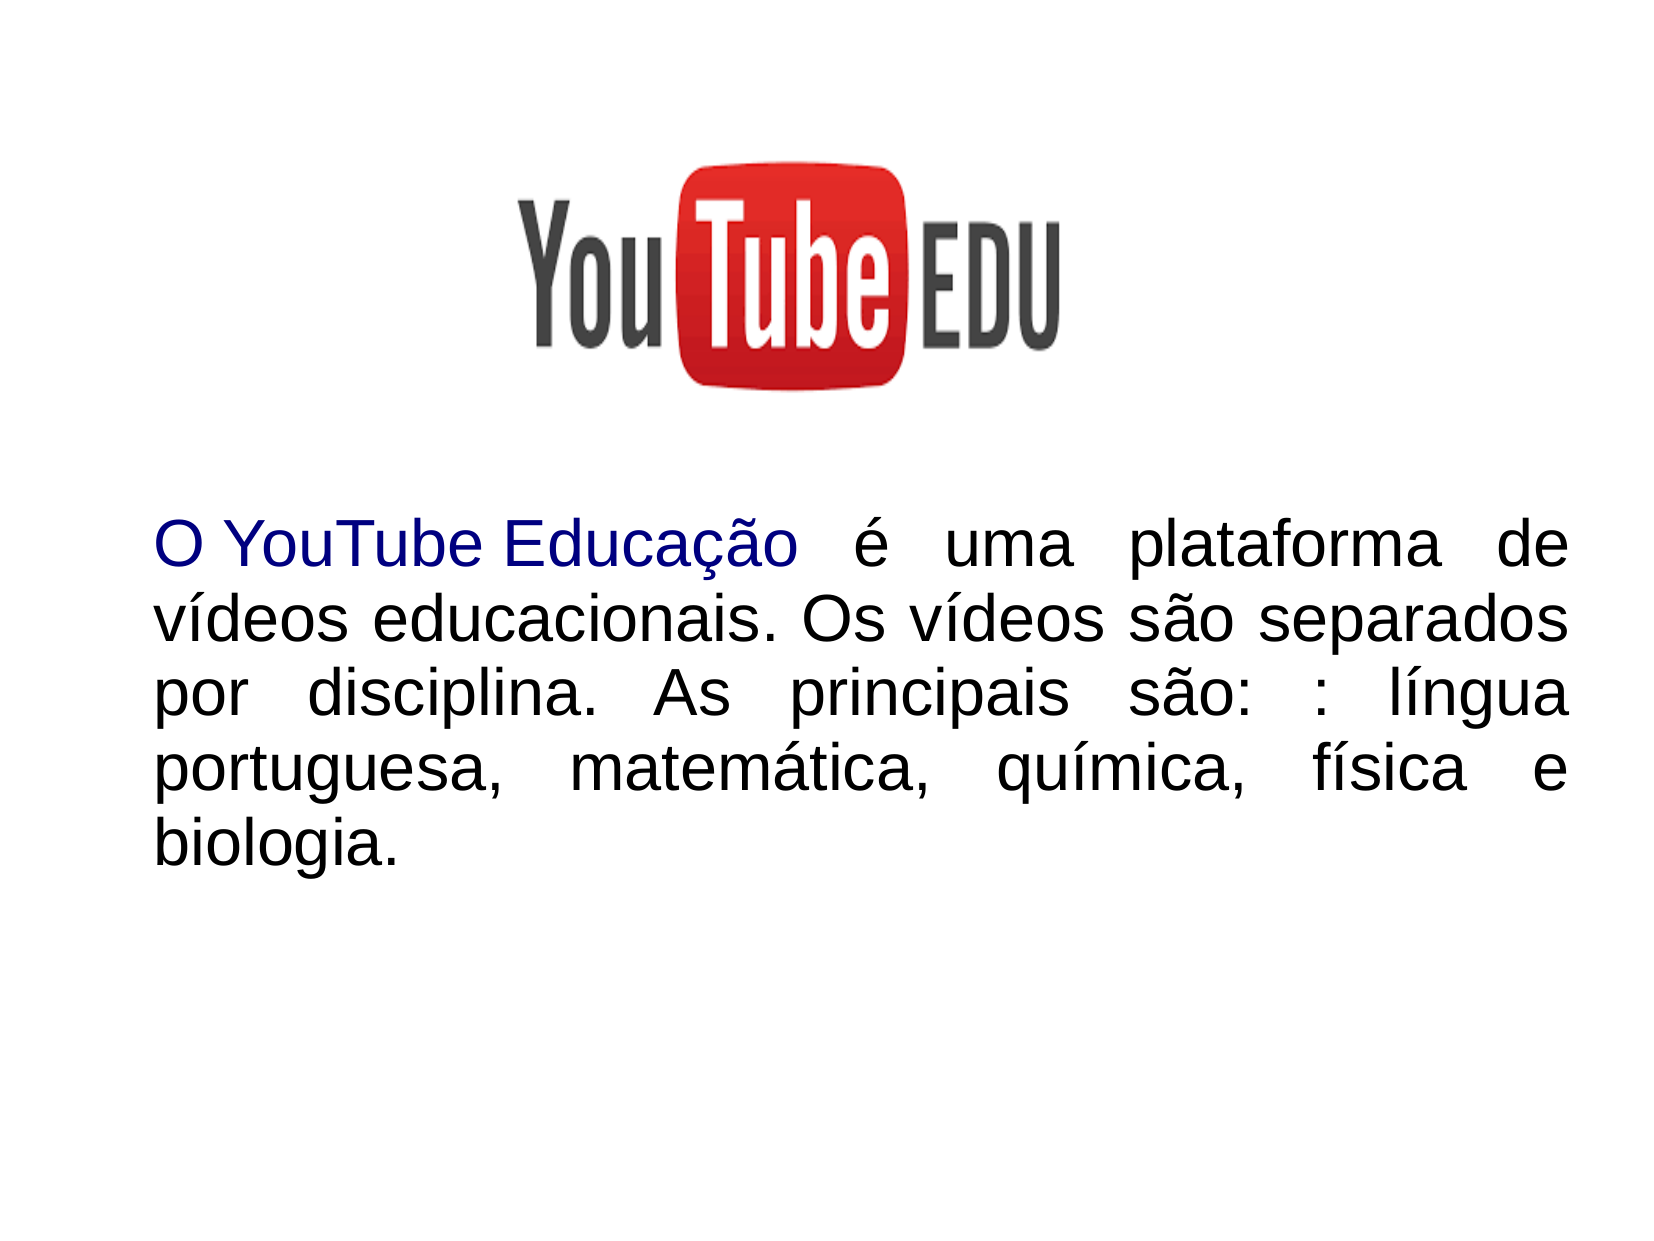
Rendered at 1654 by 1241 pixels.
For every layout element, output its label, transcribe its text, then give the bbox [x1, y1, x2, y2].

picture [504, 118, 1075, 438]
list O YouTube Educação é uma plataforma de vídeos educacionais. Os vídeos são separados por disciplina. As principais são: : língua portuguesa, matemática, química, física e biologia. [82, 401, 1571, 1010]
